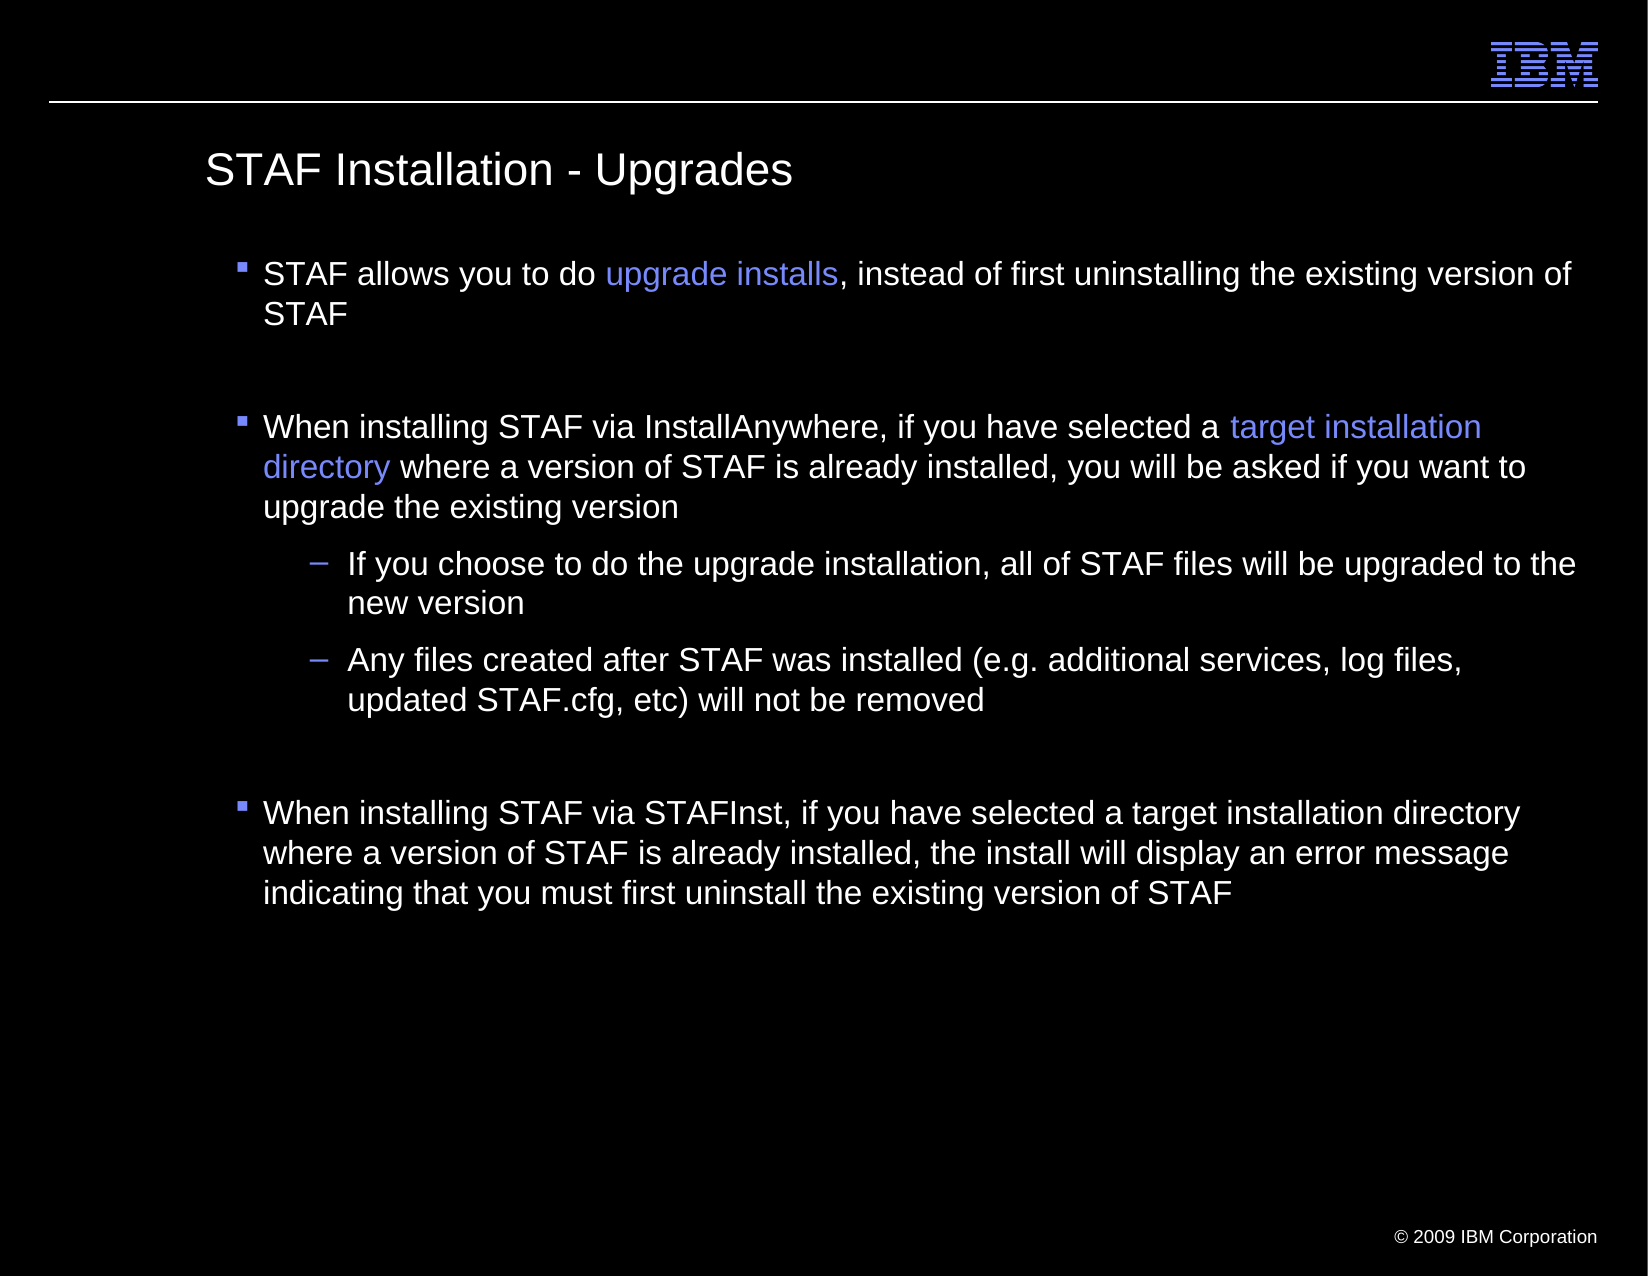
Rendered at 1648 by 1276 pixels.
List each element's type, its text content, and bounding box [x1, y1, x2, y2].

picture [1491, 42, 1598, 87]
title STAF Installation - Upgrades [188, 137, 1648, 231]
text_box STAF allows you to do upgrade installs, instead of first uninstalling the existing version of STAF When installing STAF via InstallAnywhere, if you have selected a target installation directory where a version of STAF is already installed, you will be asked if you want to upgrade the existing version If you choose to do the upgrade installation, all of STAF files will be upgraded to the new version Any files created after STAF was installed (e.g. additional services, log files, updated STAF.cfg, etc) will not be removed When installing STAF via STAFInst, if you have selected a target installation directory where a version of STAF is already installed, the install will display an error message indicating that you must first uninstall the existing version of STAF [235, 252, 1584, 911]
